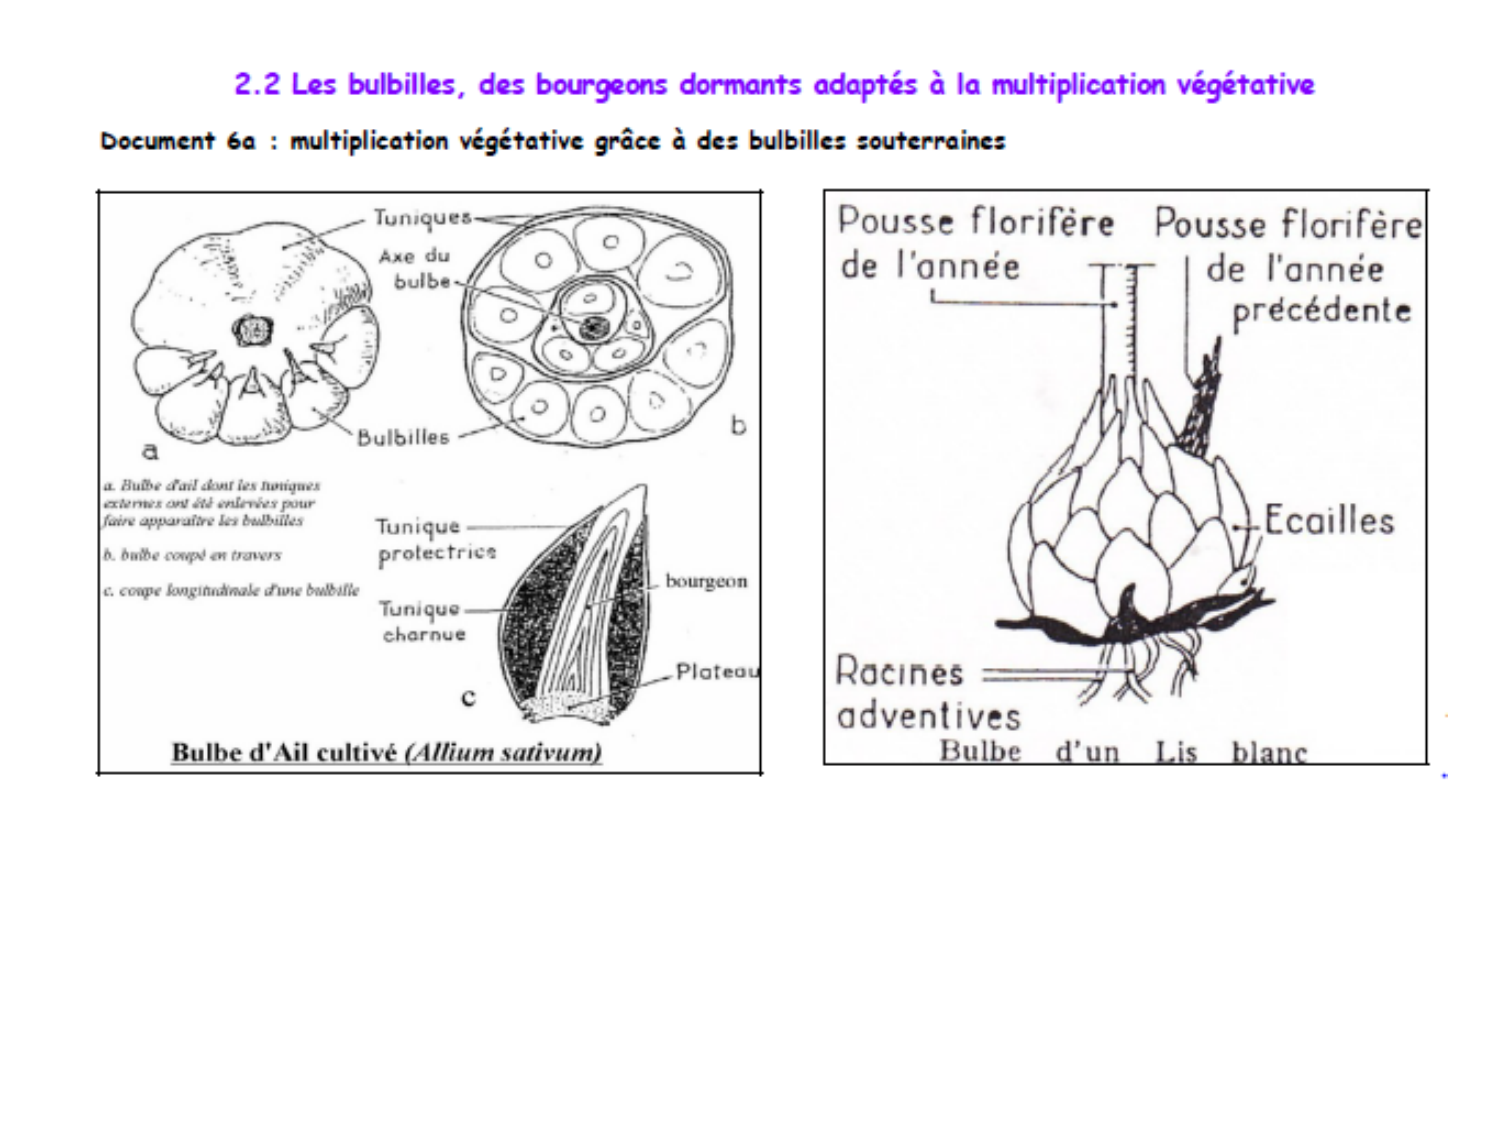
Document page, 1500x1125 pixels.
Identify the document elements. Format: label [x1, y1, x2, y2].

picture [39, 51, 1448, 788]
